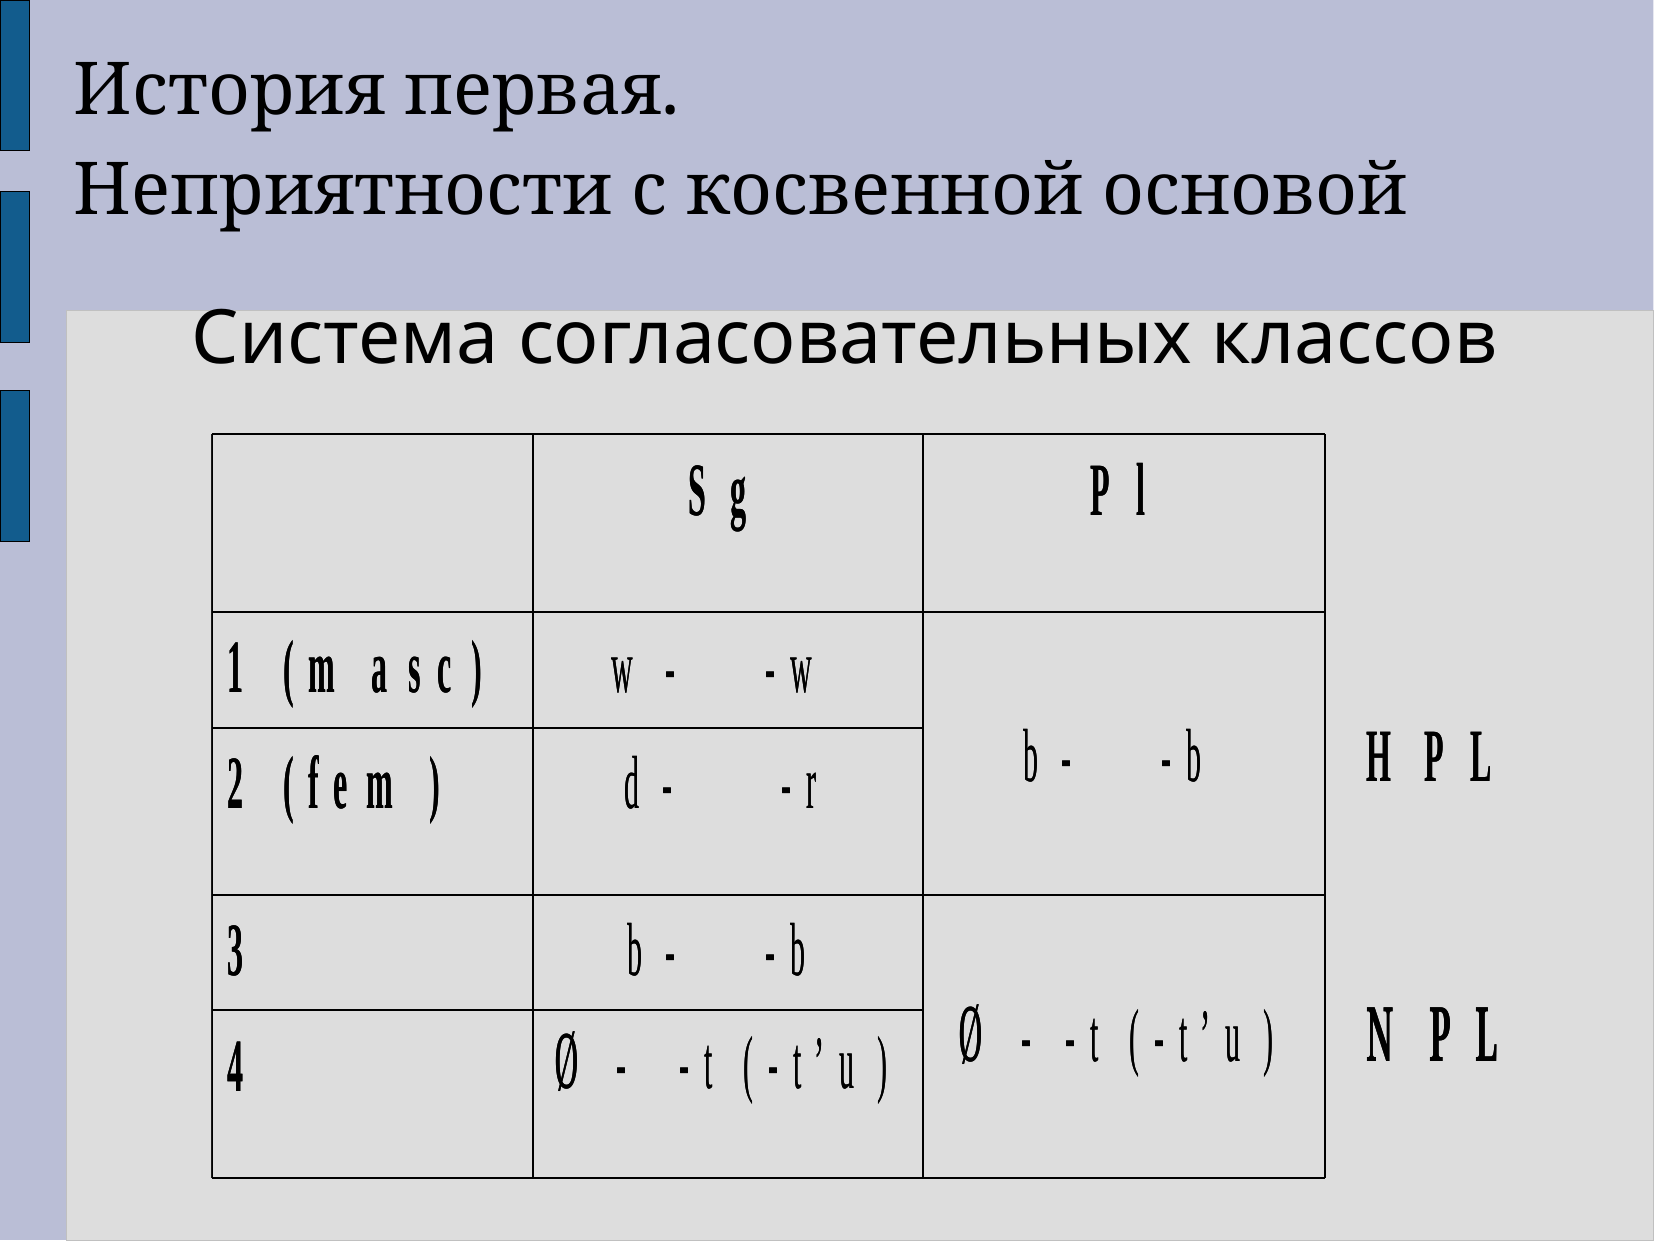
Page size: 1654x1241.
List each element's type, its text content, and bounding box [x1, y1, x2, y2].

text_box Система согласовательных классов [177, 275, 1625, 414]
picture [211, 433, 1565, 1182]
text_box История первая. Неприятности с косвенной основой [59, 29, 1654, 242]
